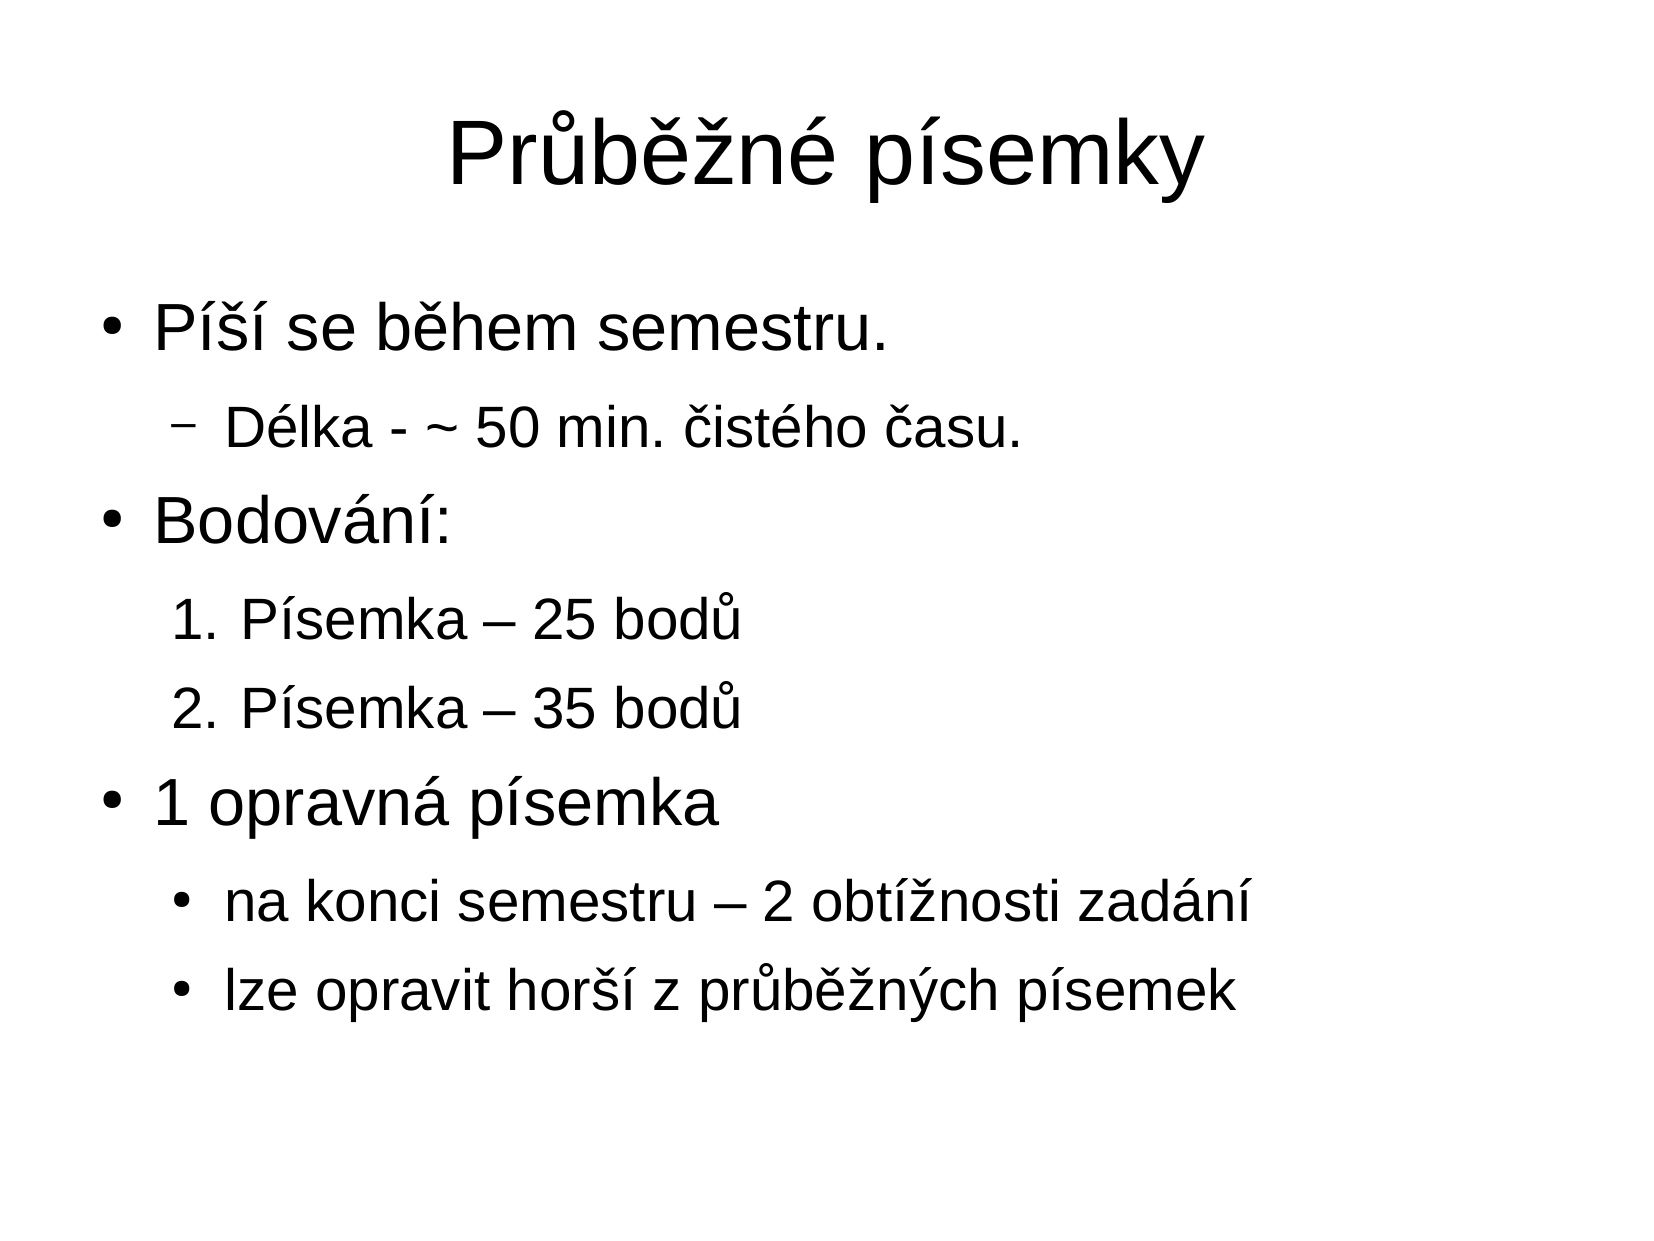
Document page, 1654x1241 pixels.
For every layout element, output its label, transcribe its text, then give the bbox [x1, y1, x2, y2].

list Píší se během semestru. Délka - ~ 50 min. čistého času. Bodování: Písemka – 25 bodů Písemka – 35 bodů 1 opravná písemka na konci semestru – 2 obtížnosti zadání lze opravit horší z průběžných písemek [82, 290, 1538, 1010]
title Průběžné písemky [82, 49, 1571, 257]
